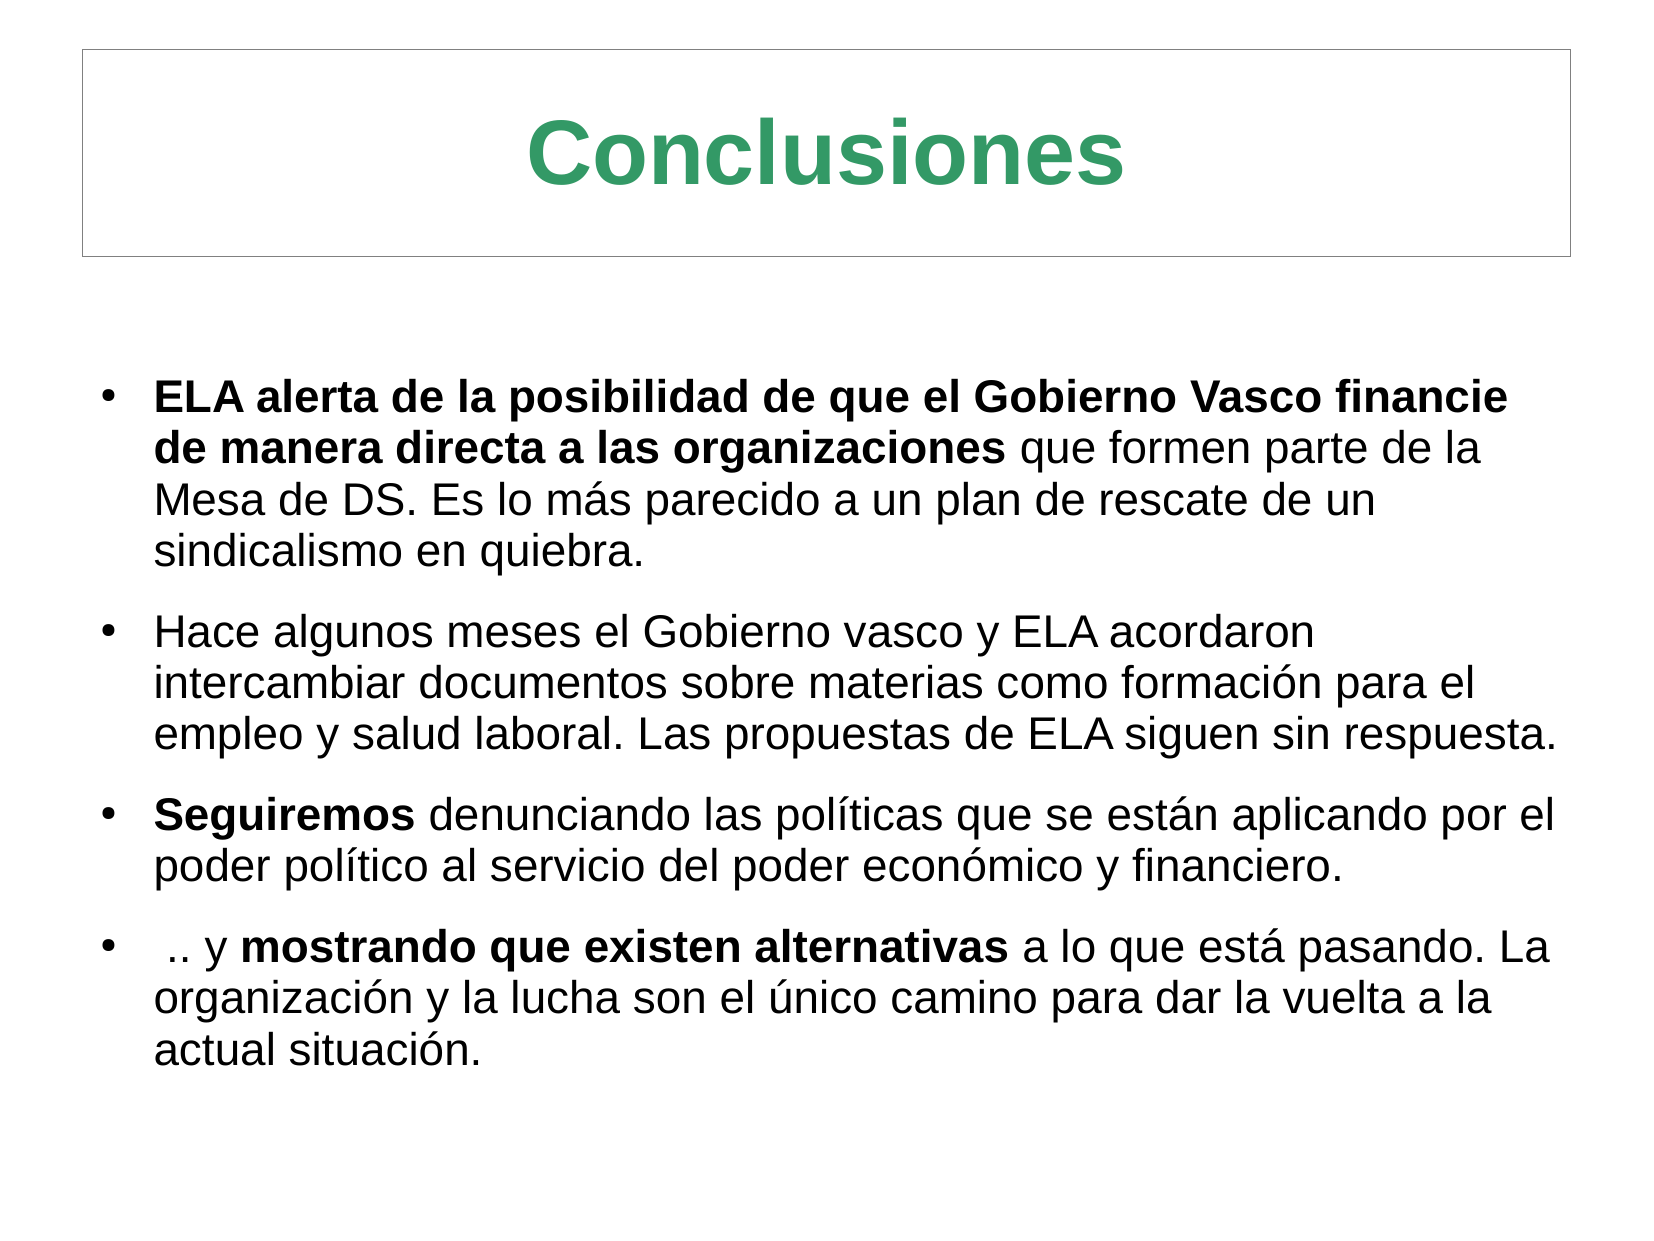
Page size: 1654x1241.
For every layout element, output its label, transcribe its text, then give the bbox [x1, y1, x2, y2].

title Conclusiones [82, 49, 1571, 257]
list ELA alerta de la posibilidad de que el Gobierno Vasco financie de manera directa a las organizaciones que formen parte de la Mesa de DS. Es lo más parecido a un plan de rescate de un sindicalismo en quiebra. Hace algunos meses el Gobierno vasco y ELA acordaron intercambiar documentos sobre materias como formación para el empleo y salud laboral. Las propuestas de ELA siguen sin respuesta. Seguiremos denunciando las políticas que se están aplicando por el poder político al servicio del poder económico y financiero. .. y mostrando que existen alternativas a lo que está pasando. La organización y la lucha son el único camino para dar la vuelta a la actual situación. [82, 290, 1571, 1109]
